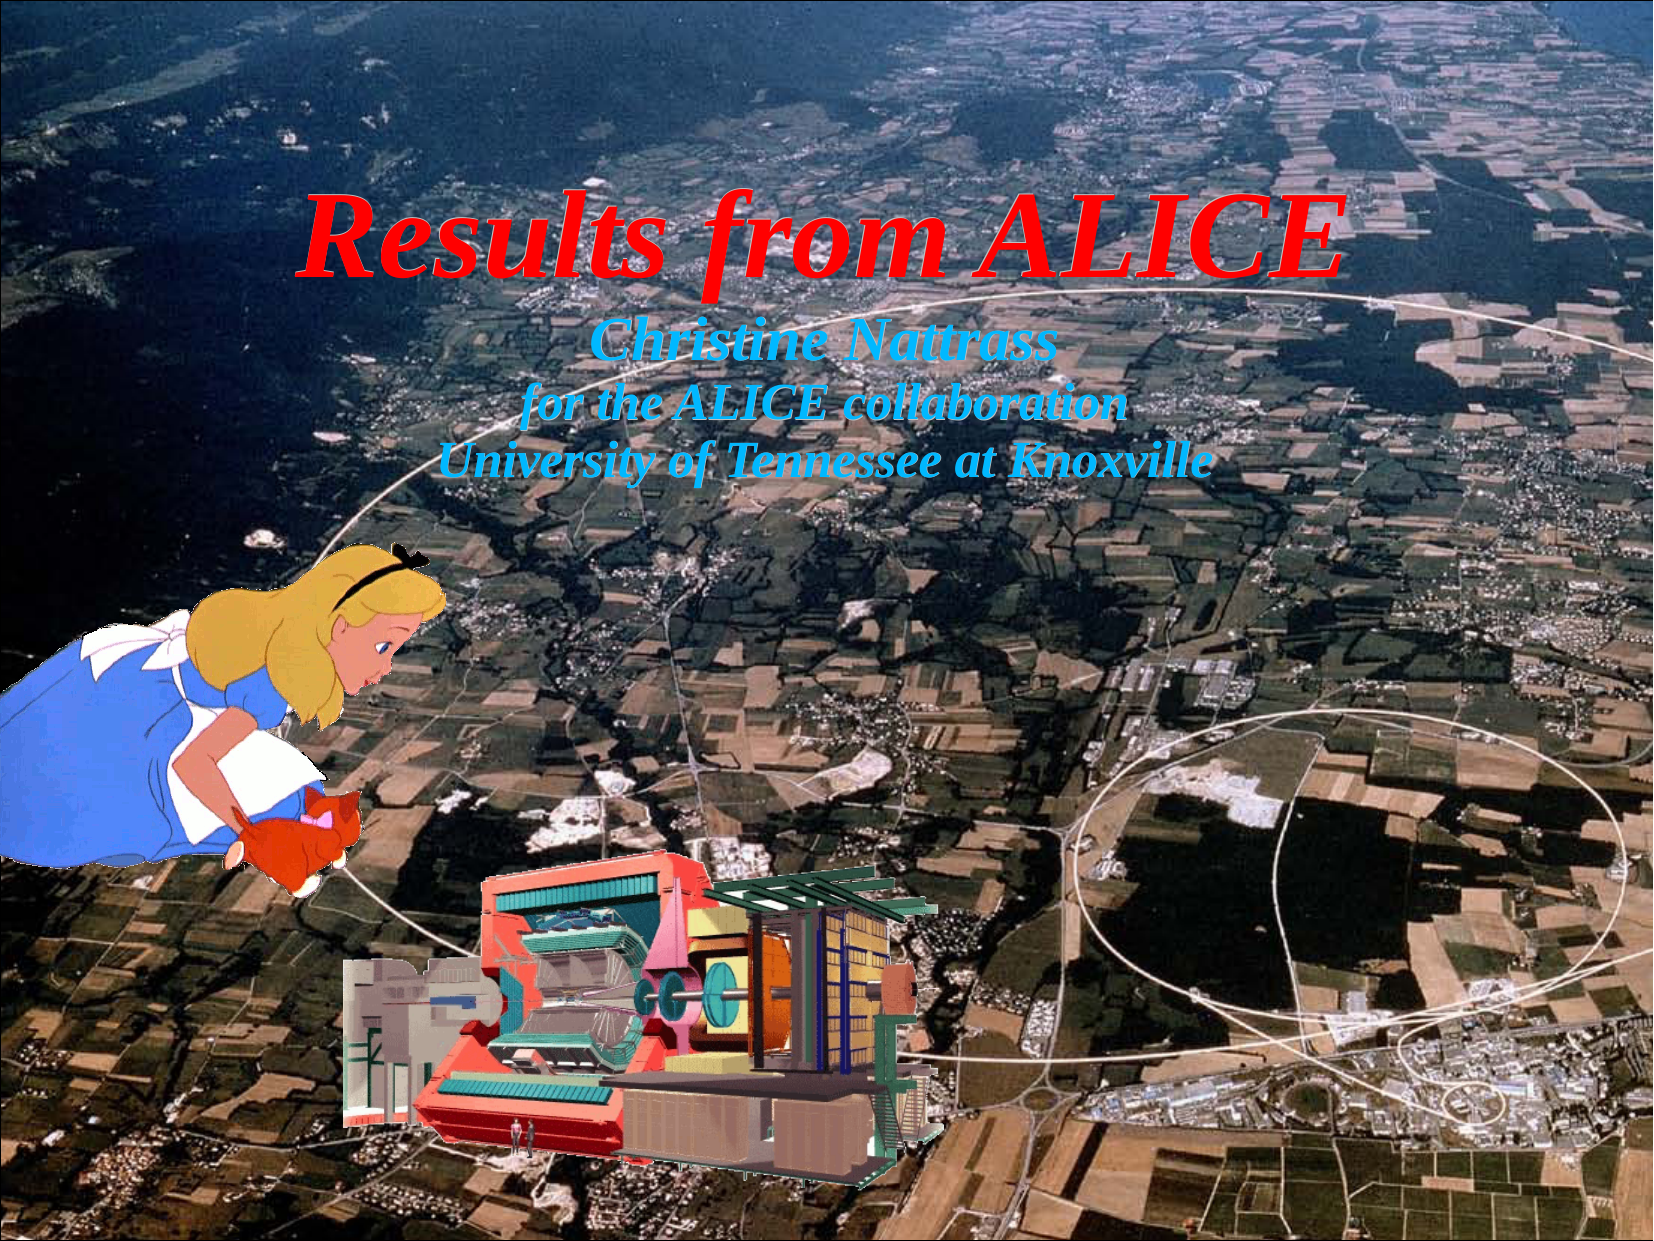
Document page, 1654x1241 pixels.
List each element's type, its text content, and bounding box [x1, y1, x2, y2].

picture [0, 1, 1653, 1240]
text_box Results from ALICE Christine Nattrass for the ALICE collaboration University of Tennessee at Knoxville [1, 158, 1650, 509]
